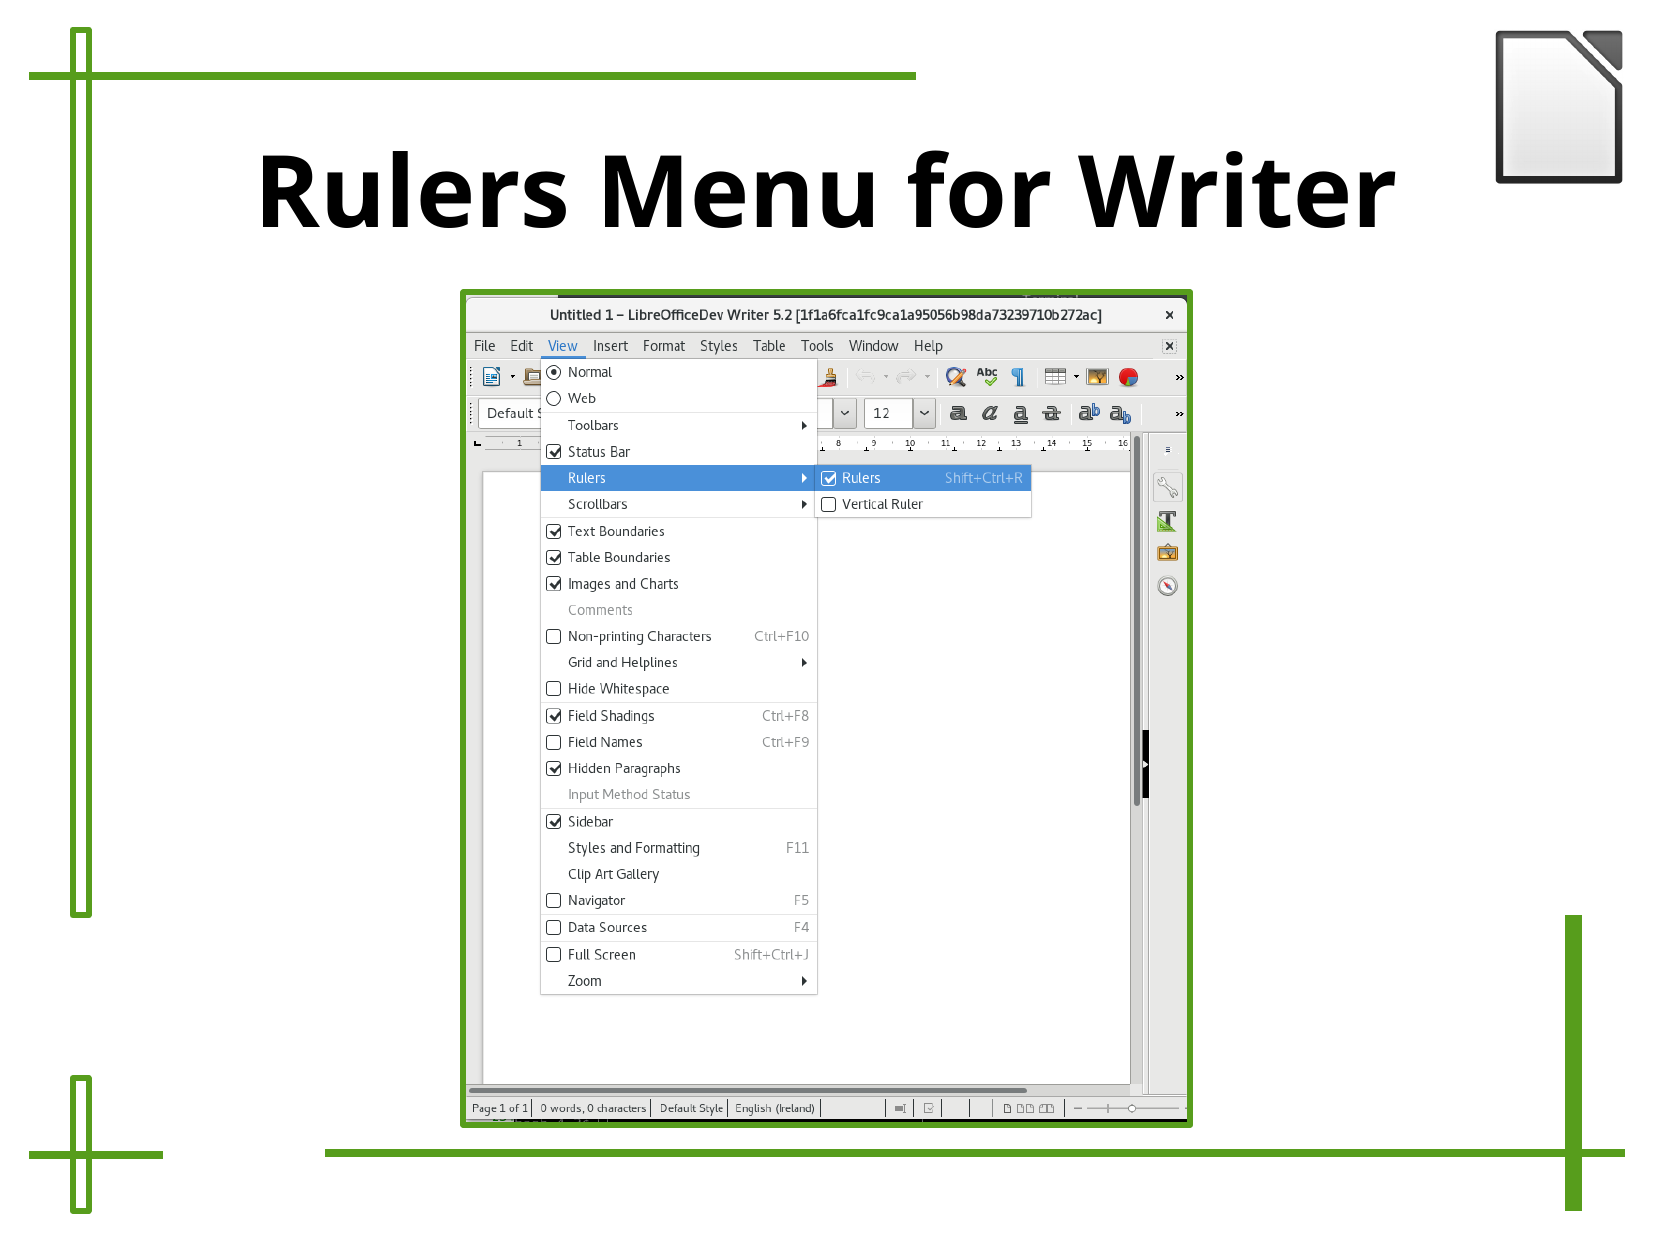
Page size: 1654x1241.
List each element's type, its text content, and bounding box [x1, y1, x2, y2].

picture [1494, 29, 1624, 186]
picture [466, 295, 1188, 1123]
title Rulers Menu for Writer [118, 118, 1536, 260]
